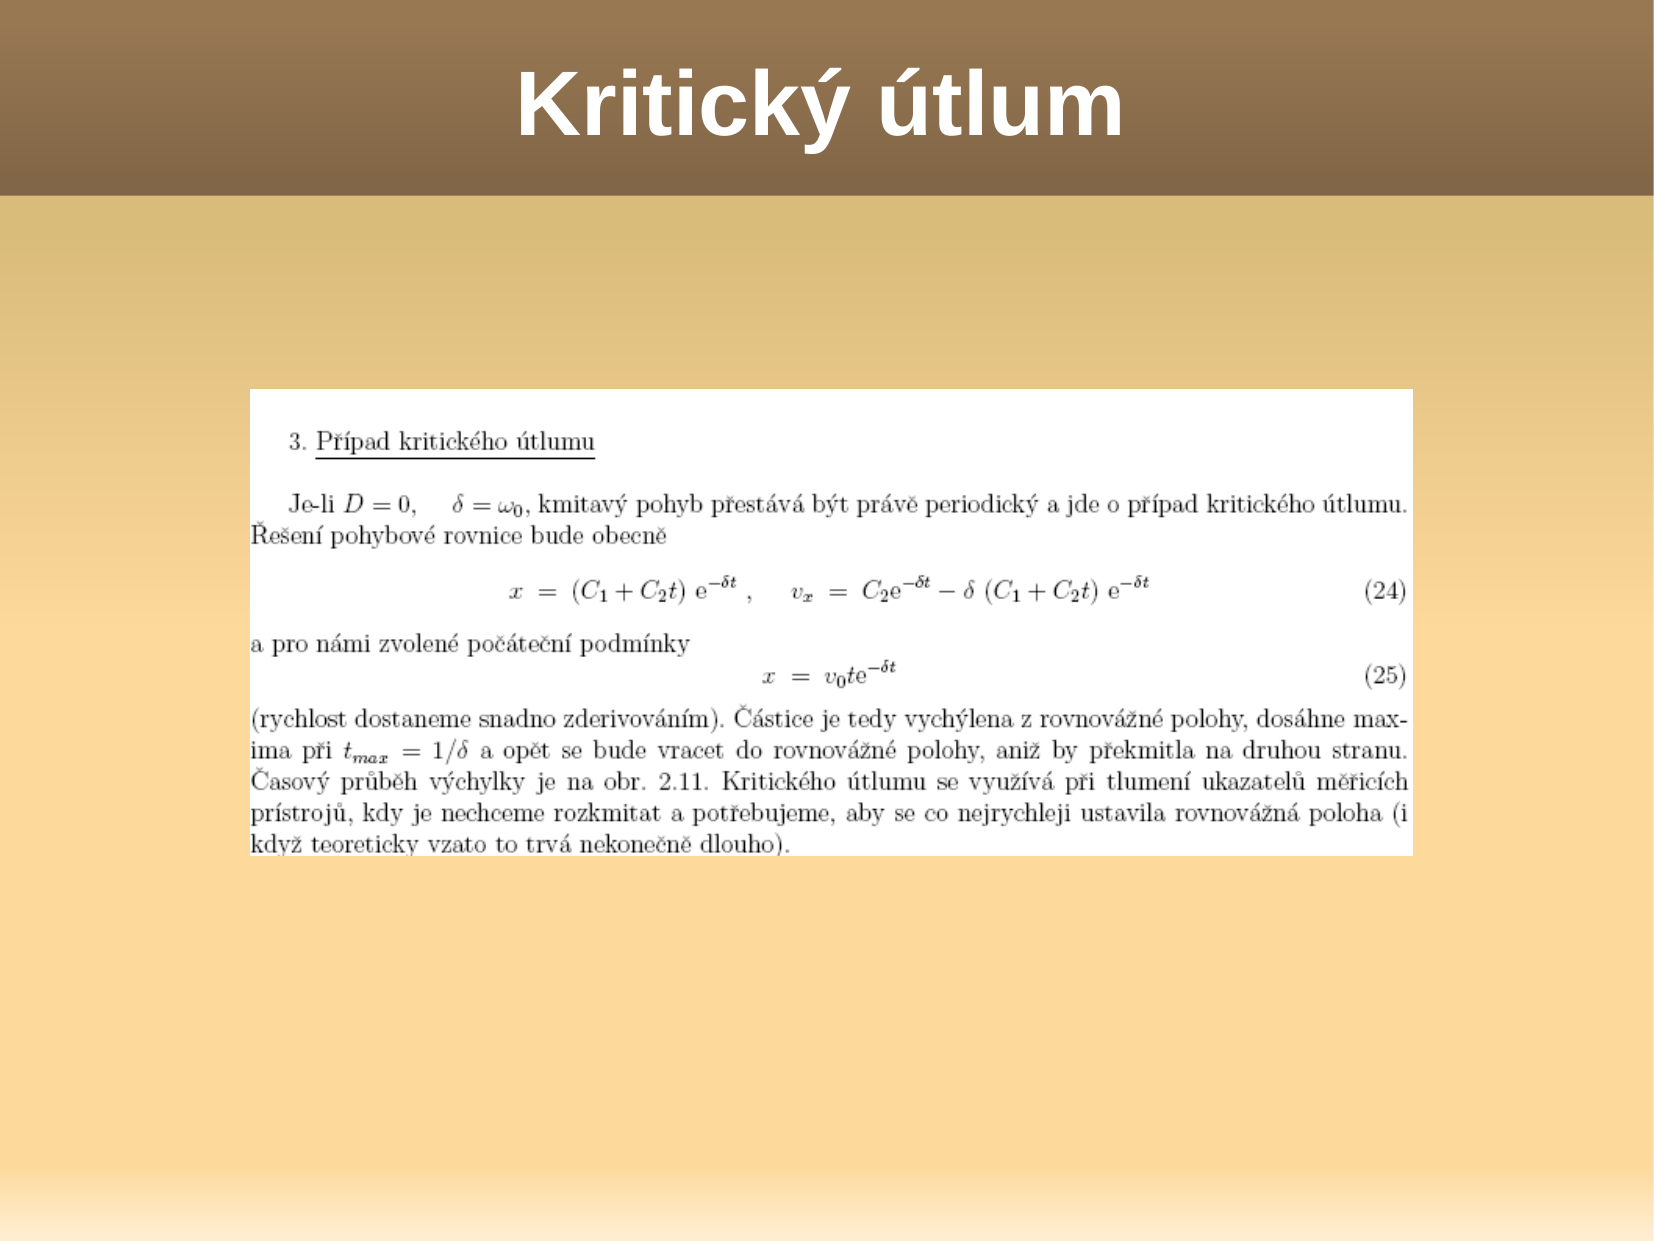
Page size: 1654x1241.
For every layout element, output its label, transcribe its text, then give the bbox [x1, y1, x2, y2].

title Kritický útlum [76, 7, 1565, 200]
picture [0, 0, 1654, 1241]
